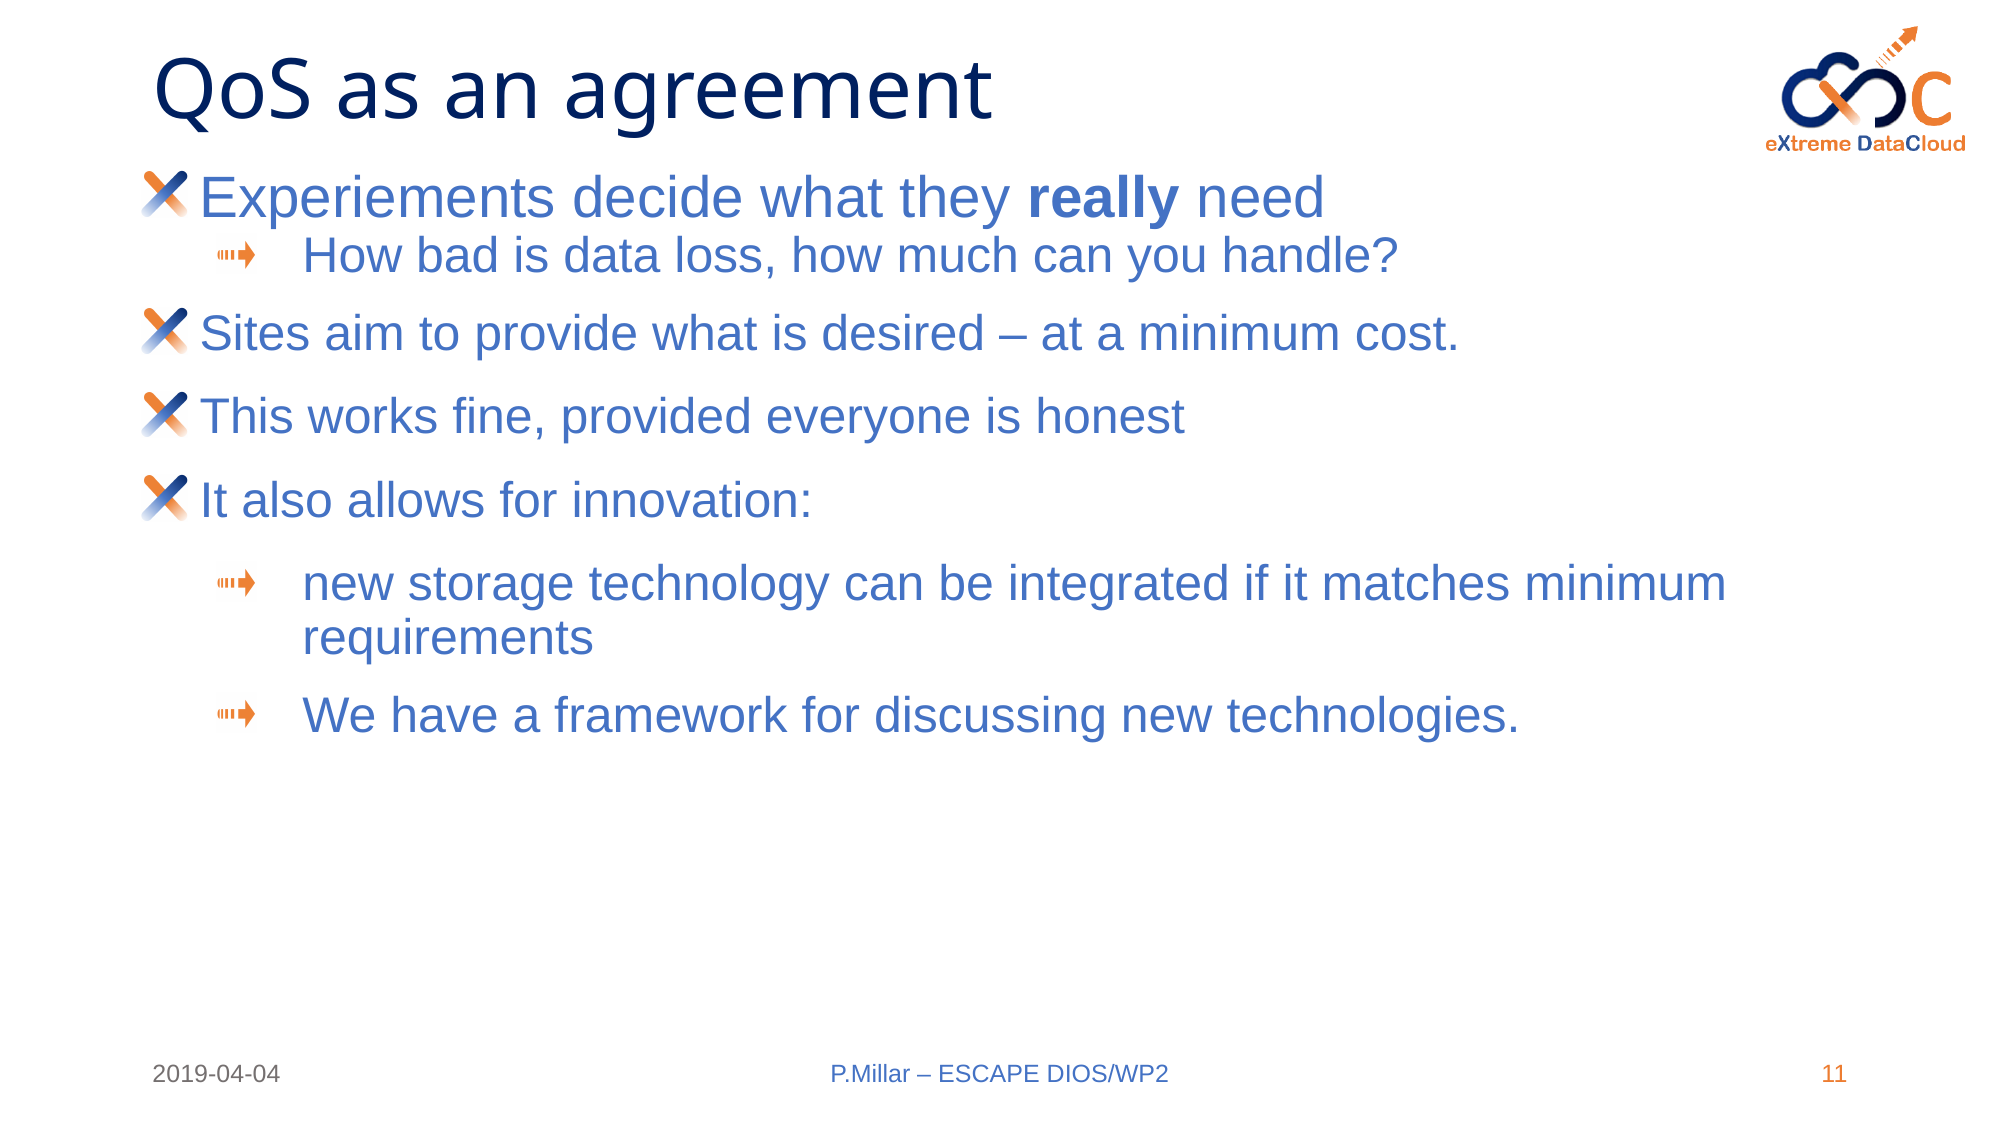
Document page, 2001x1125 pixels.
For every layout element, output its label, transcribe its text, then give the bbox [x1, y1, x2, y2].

title QoS as an agreement [137, 18, 1777, 151]
picture [1777, 18, 1985, 170]
list Experiements decide what they really need How bad is data loss, how much can you handle? Sites aim to provide what is desired – at a minimum cost. This works fine, provided everyone is honest It also allows for innovation: new storage technology can be integrated if it matches minimum requirements We have a framework for discussing new technologies. [126, 151, 1905, 1017]
footer P.Millar – ESCAPE DIOS/WP2 [662, 1042, 1338, 1103]
slide_number <number> [1412, 1042, 1863, 1103]
slide_number 2019-04-04 [137, 1042, 588, 1103]
